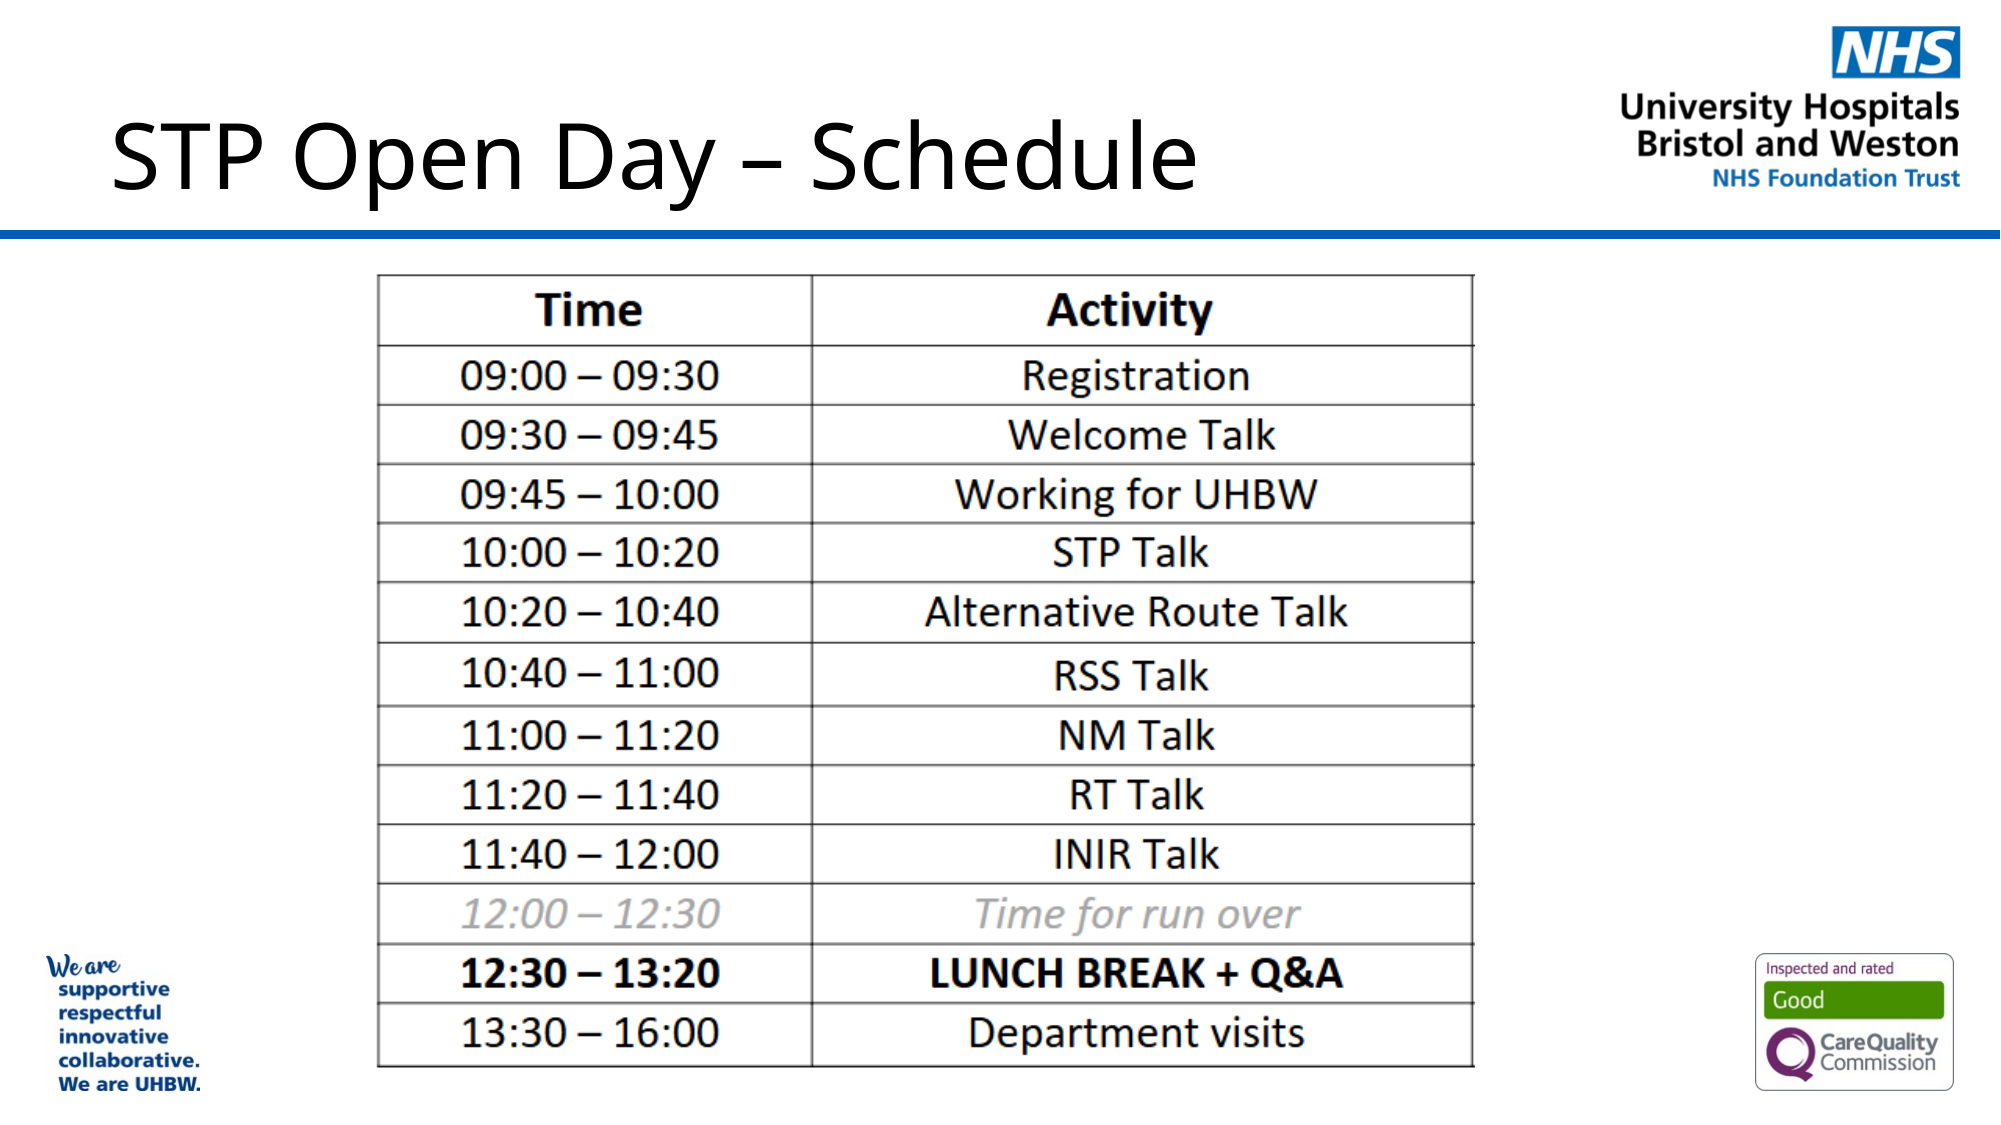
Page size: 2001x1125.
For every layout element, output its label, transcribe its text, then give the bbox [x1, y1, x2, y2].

text_box STP Open Day – Schedule [95, 51, 1821, 269]
picture [371, 270, 1475, 1074]
